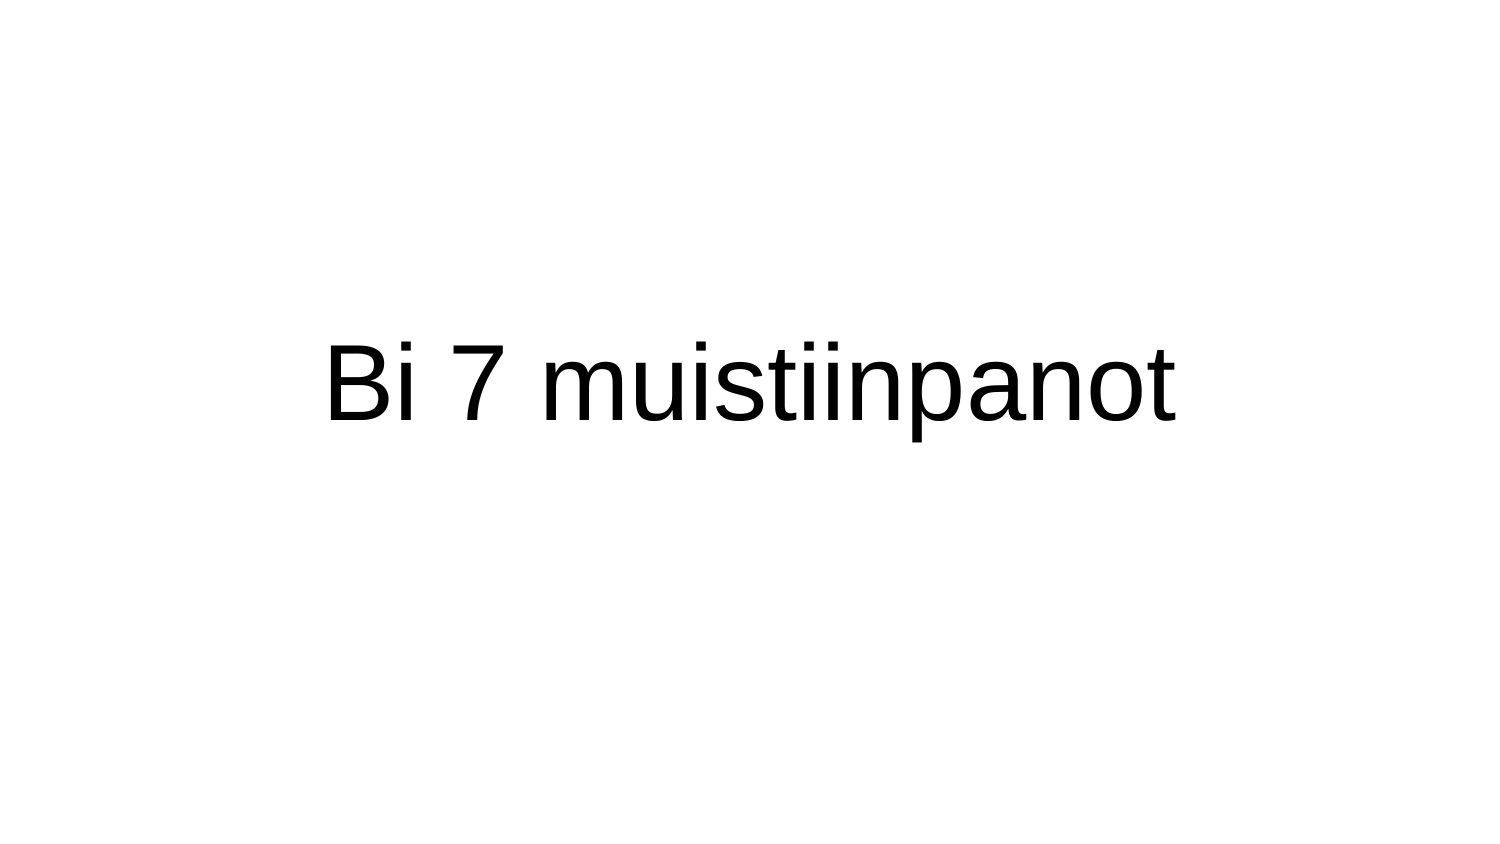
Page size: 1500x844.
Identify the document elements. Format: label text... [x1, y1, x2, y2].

title Bi 7 muistiinpanot [51, 122, 1449, 459]
